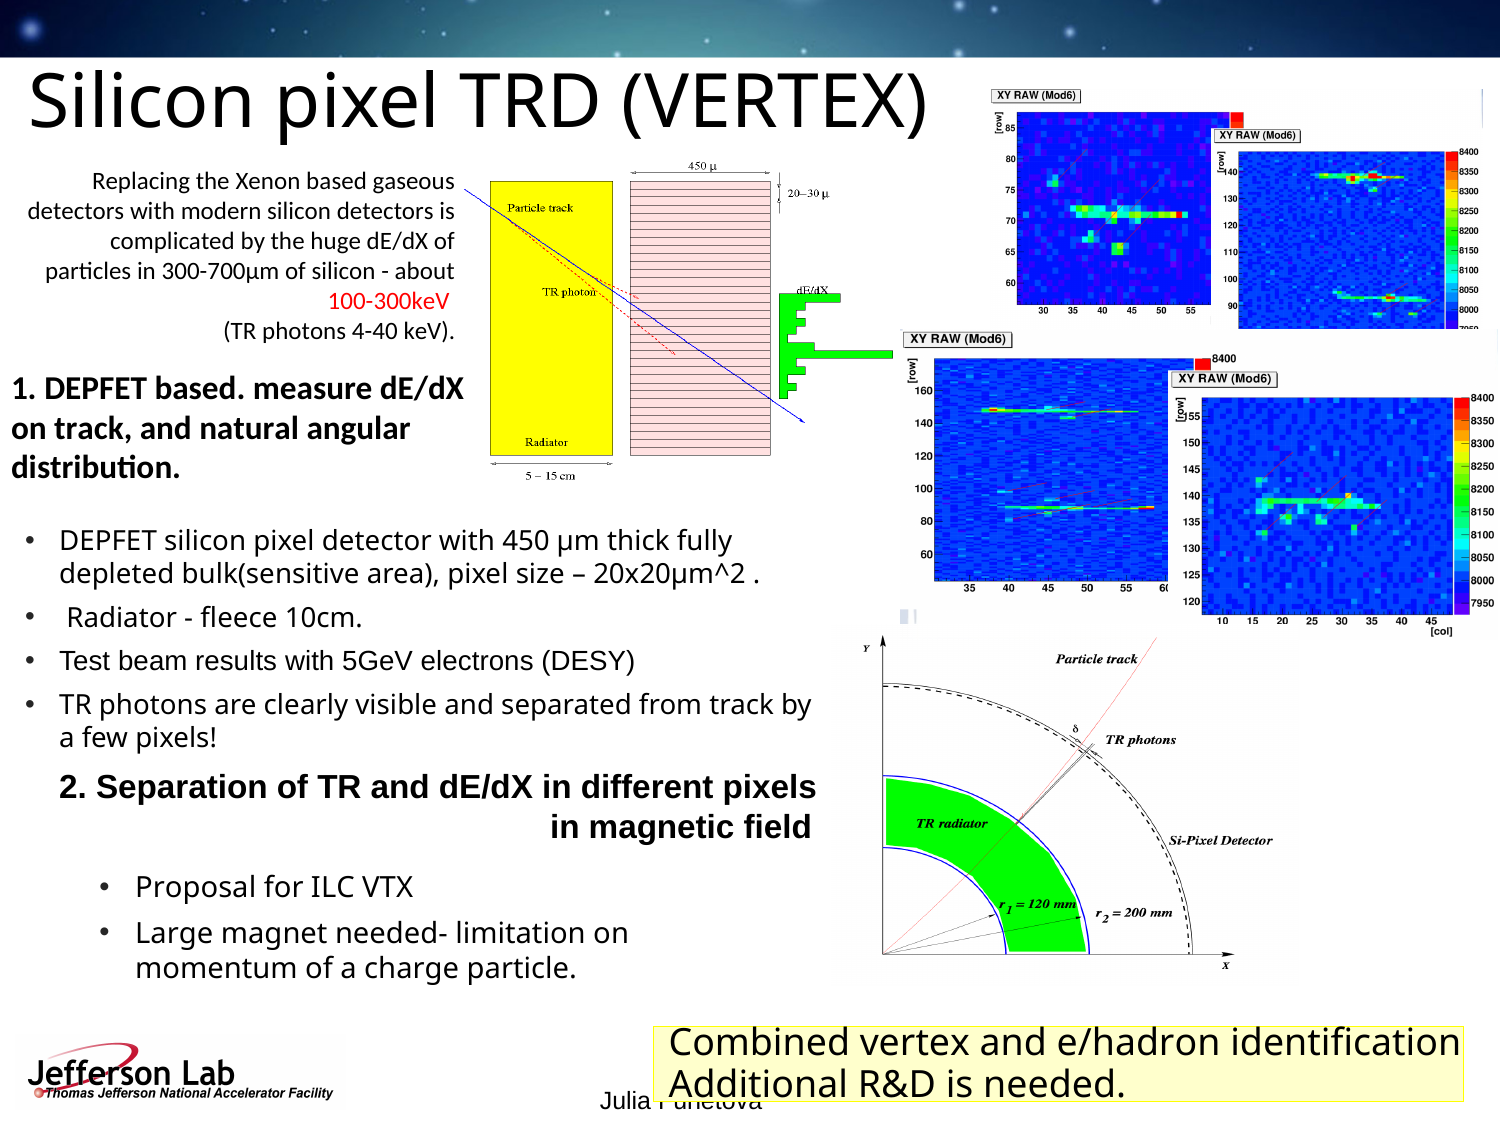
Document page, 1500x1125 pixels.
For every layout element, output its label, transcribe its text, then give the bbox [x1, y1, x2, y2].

text_box Replacing the Xenon based gaseous detectors with modern silicon detectors is complicated by the huge dE/dX of particles in 300-700µm of silicon - about 100-300keV (TR photons 4-40 keV). [13, 157, 464, 353]
text_box 2. Separation of TR and dE/dX in different pixels in magnetic field [28, 758, 826, 853]
picture [0, 0, 1500, 1125]
text_box Proposal for ILC VTX Large magnet needed- limitation on momentum of a charge particle. [91, 861, 665, 992]
text_box 1. DEPFET based. measure dE/dX on track, and natural angular distribution. [3, 358, 474, 494]
list DEPFET silicon pixel detector with 450 μm thick fully depleted bulk(sensitive area), pixel size – 20x20μm^2 . Radiator - fleece 10cm. Test beam results with 5GeV electrons (DESY) TR photons are clearly visible and separated from track by a few pixels! [10, 515, 844, 769]
title Silicon pixel TRD (VERTEX) [13, 36, 1364, 196]
text_box Combined vertex and e/hadron identification Additional R&D is needed. [653, 1026, 1464, 1102]
text_box Julia Furletova [585, 1080, 778, 1123]
